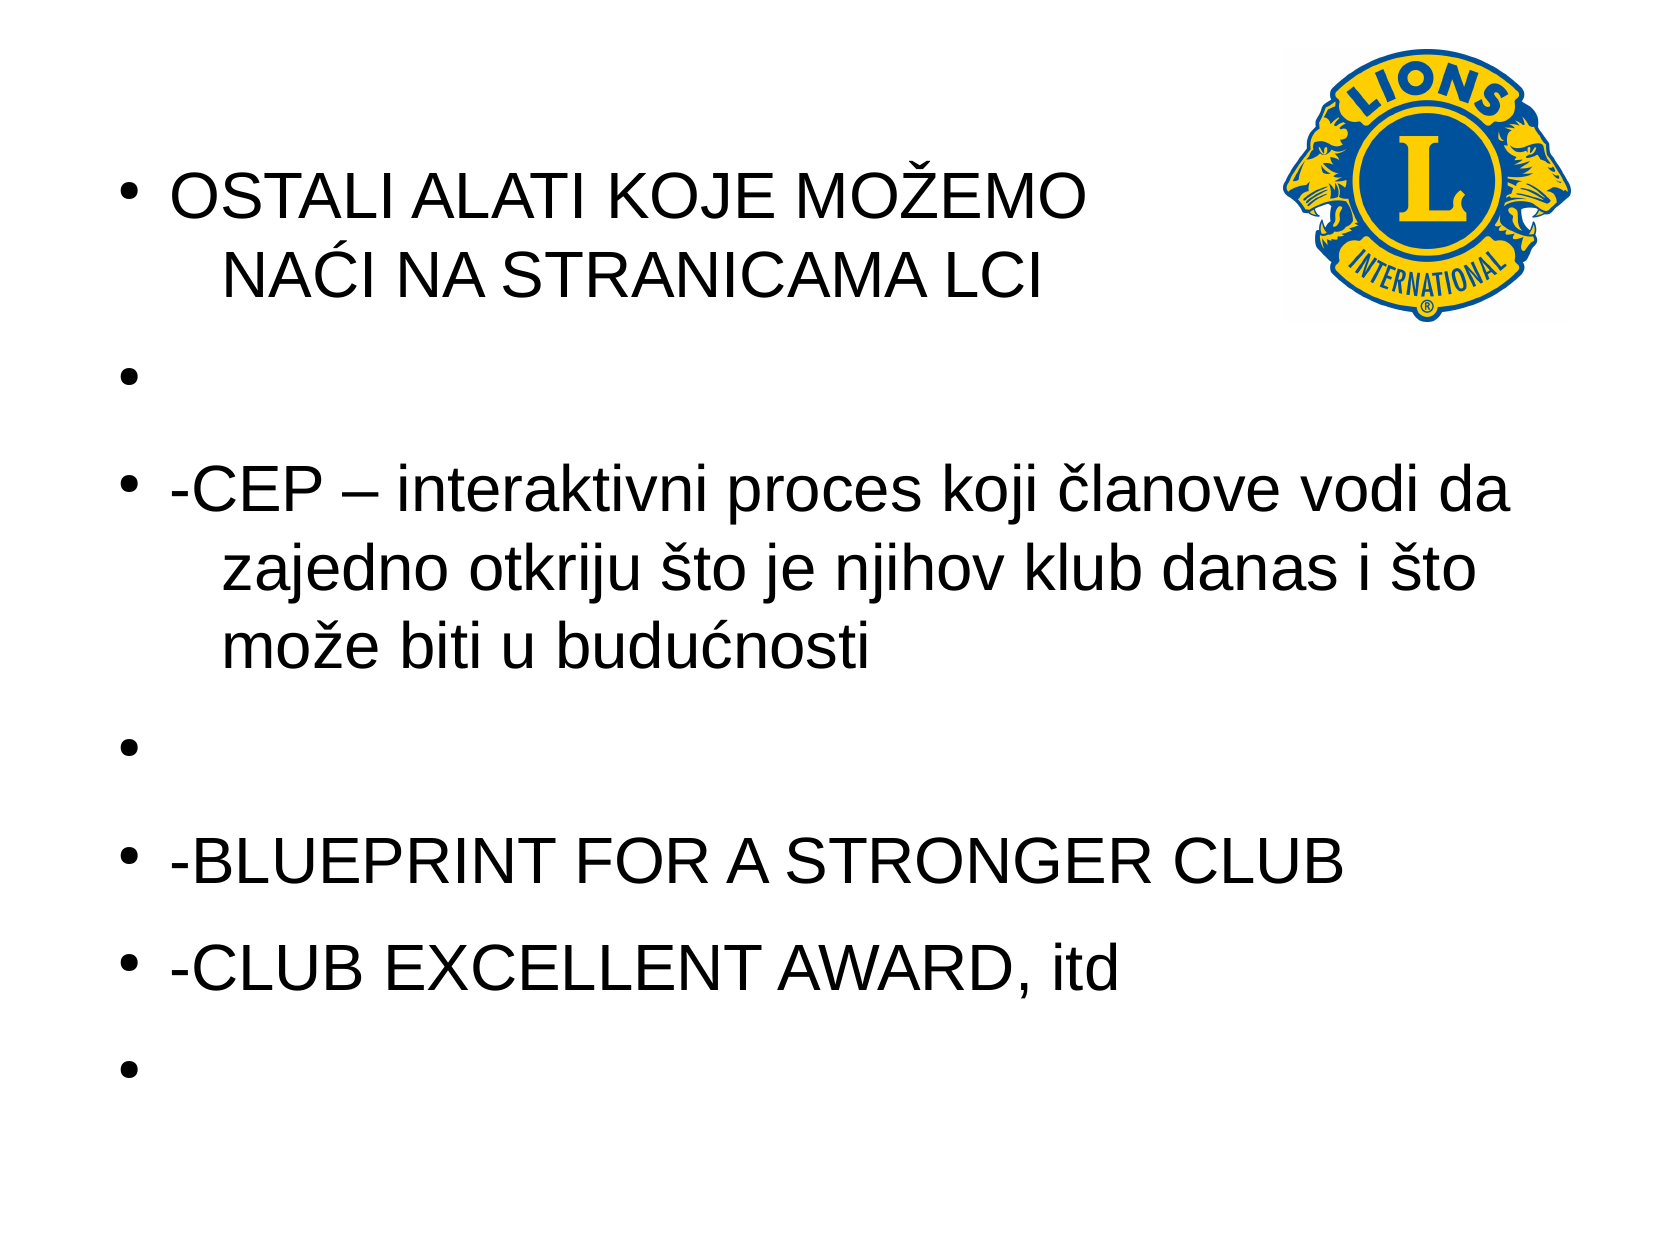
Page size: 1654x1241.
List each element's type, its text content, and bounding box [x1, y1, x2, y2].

list OSTALI ALATI KOJE MOŽEMO NAĆI NA STRANICAMA LCI -CEP – interaktivni proces koji članove vodi da zajedno otkriju što je njihov klub danas i što može biti u budućnosti -BLUEPRINT FOR A STRONGER CLUB -CLUB EXCELLENT AWARD, itd [82, 153, 1571, 1010]
